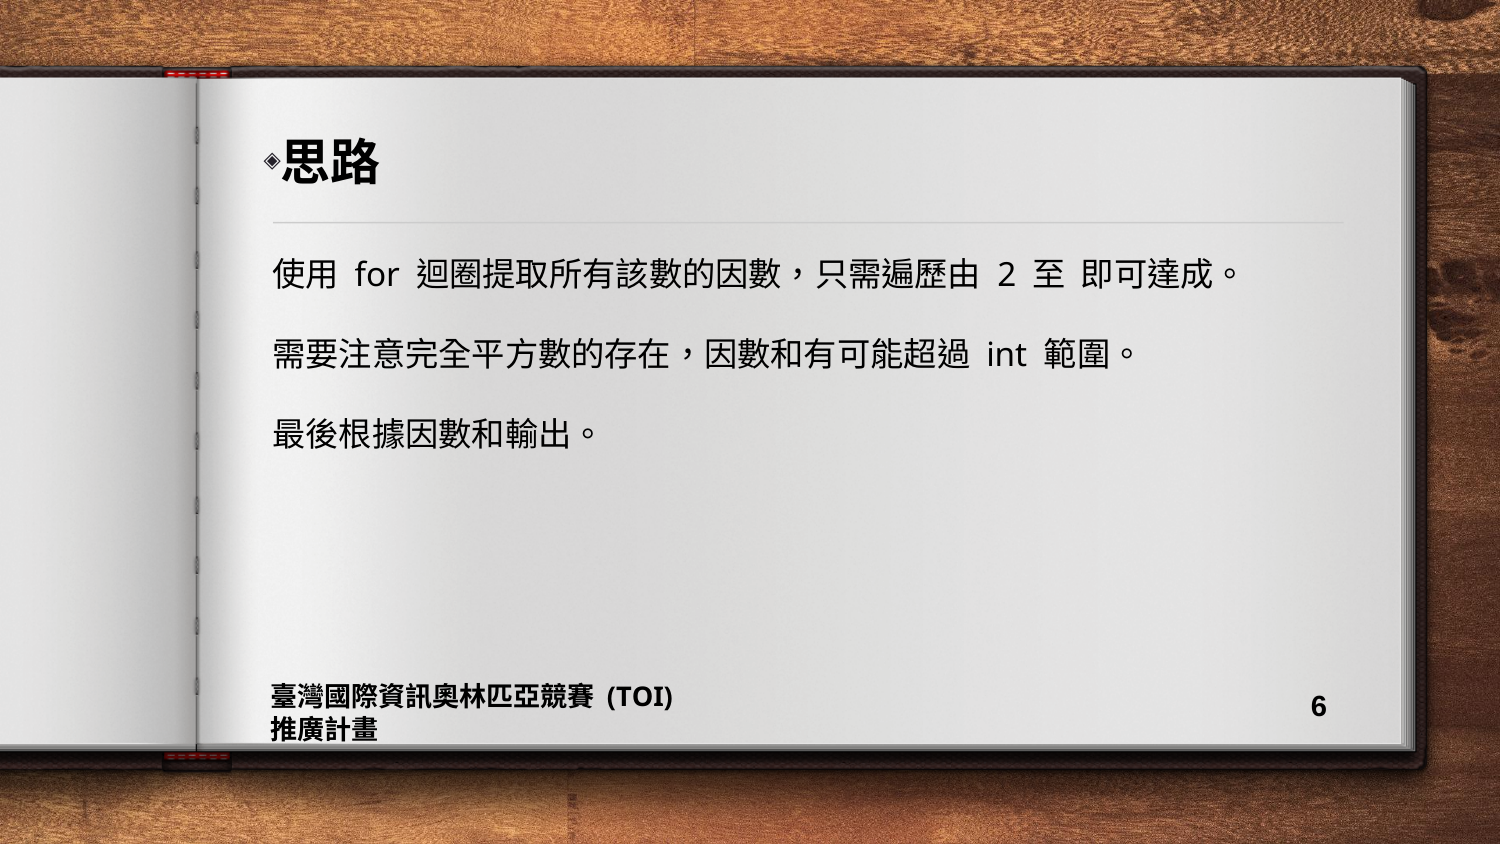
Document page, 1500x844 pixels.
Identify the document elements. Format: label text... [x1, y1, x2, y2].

text_box 6 [1295, 672, 1386, 737]
text_box 使用 for 迴圈提取所有該數的因數，只需遍歷由 2 至 即可達成。 需要注意完全平方數的存在，因數和有可能超過 int 範圍。 最後根據因數和輸出。 [257, 245, 1311, 467]
text_box 思路 [248, 115, 1190, 205]
